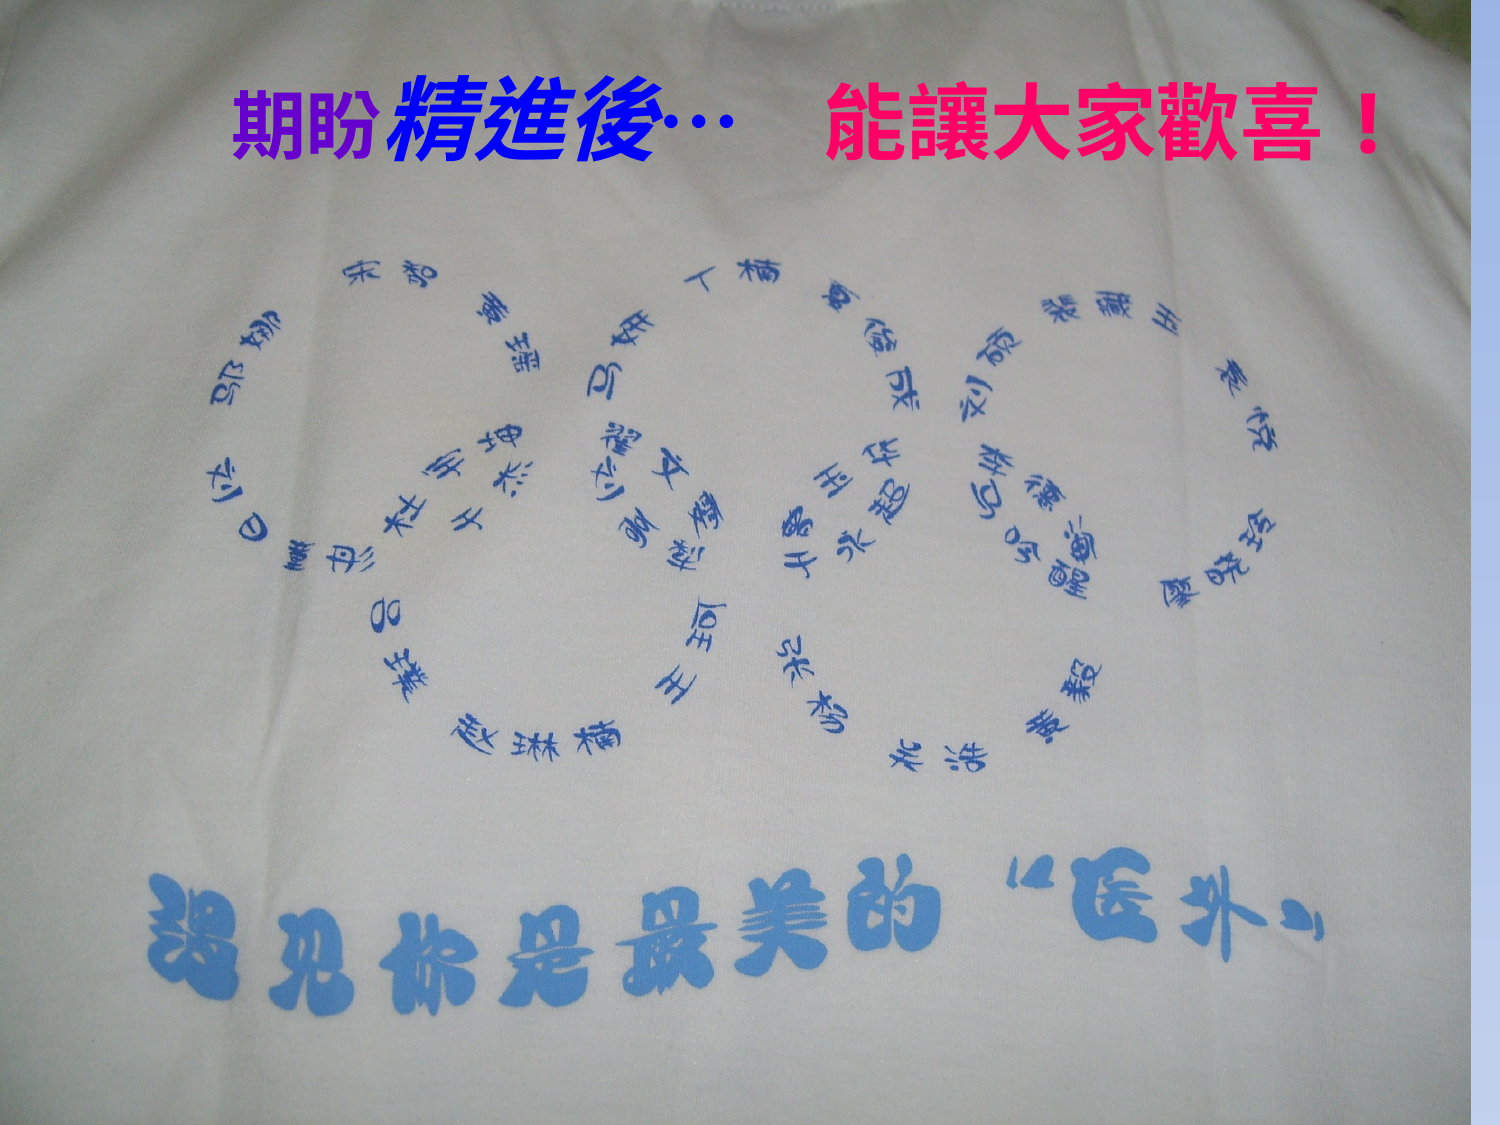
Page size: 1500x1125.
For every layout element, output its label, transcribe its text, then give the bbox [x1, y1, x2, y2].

text_box 期盼精進後… 能讓大家歡喜! [123, 54, 1389, 180]
picture [0, 0, 1471, 1125]
